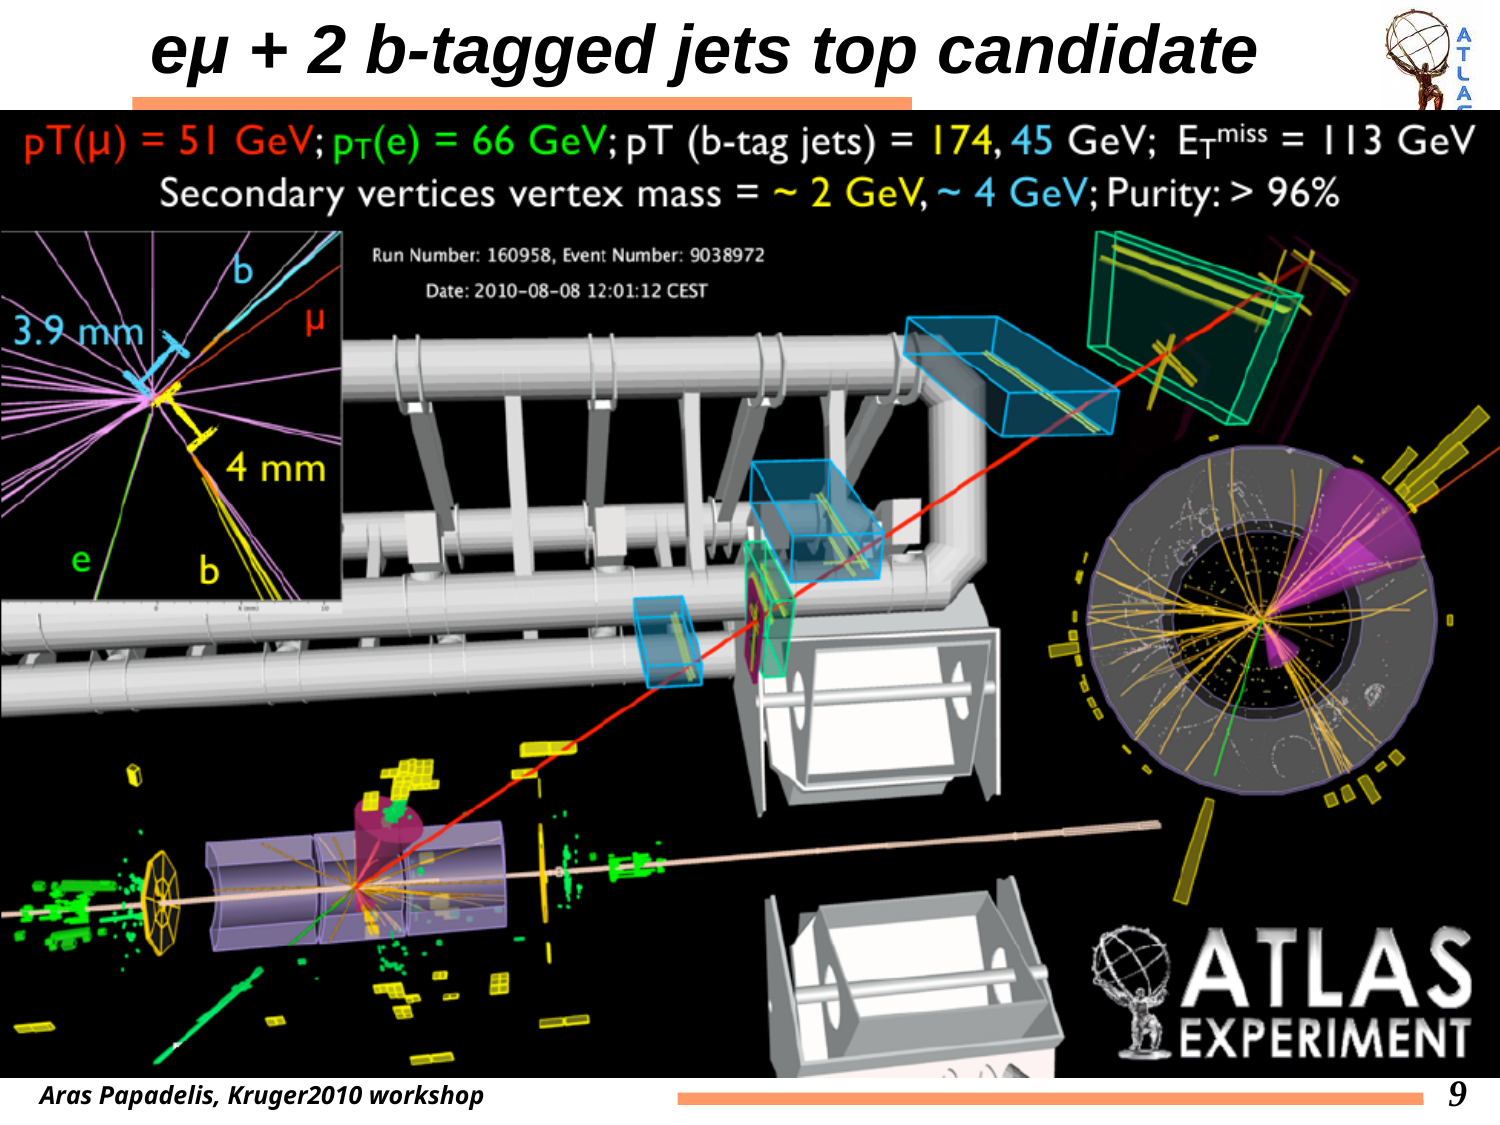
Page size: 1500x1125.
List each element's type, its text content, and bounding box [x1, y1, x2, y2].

title eμ + 2 b-tagged jets top candidate [107, 0, 1313, 104]
picture [0, 0, 1500, 1078]
